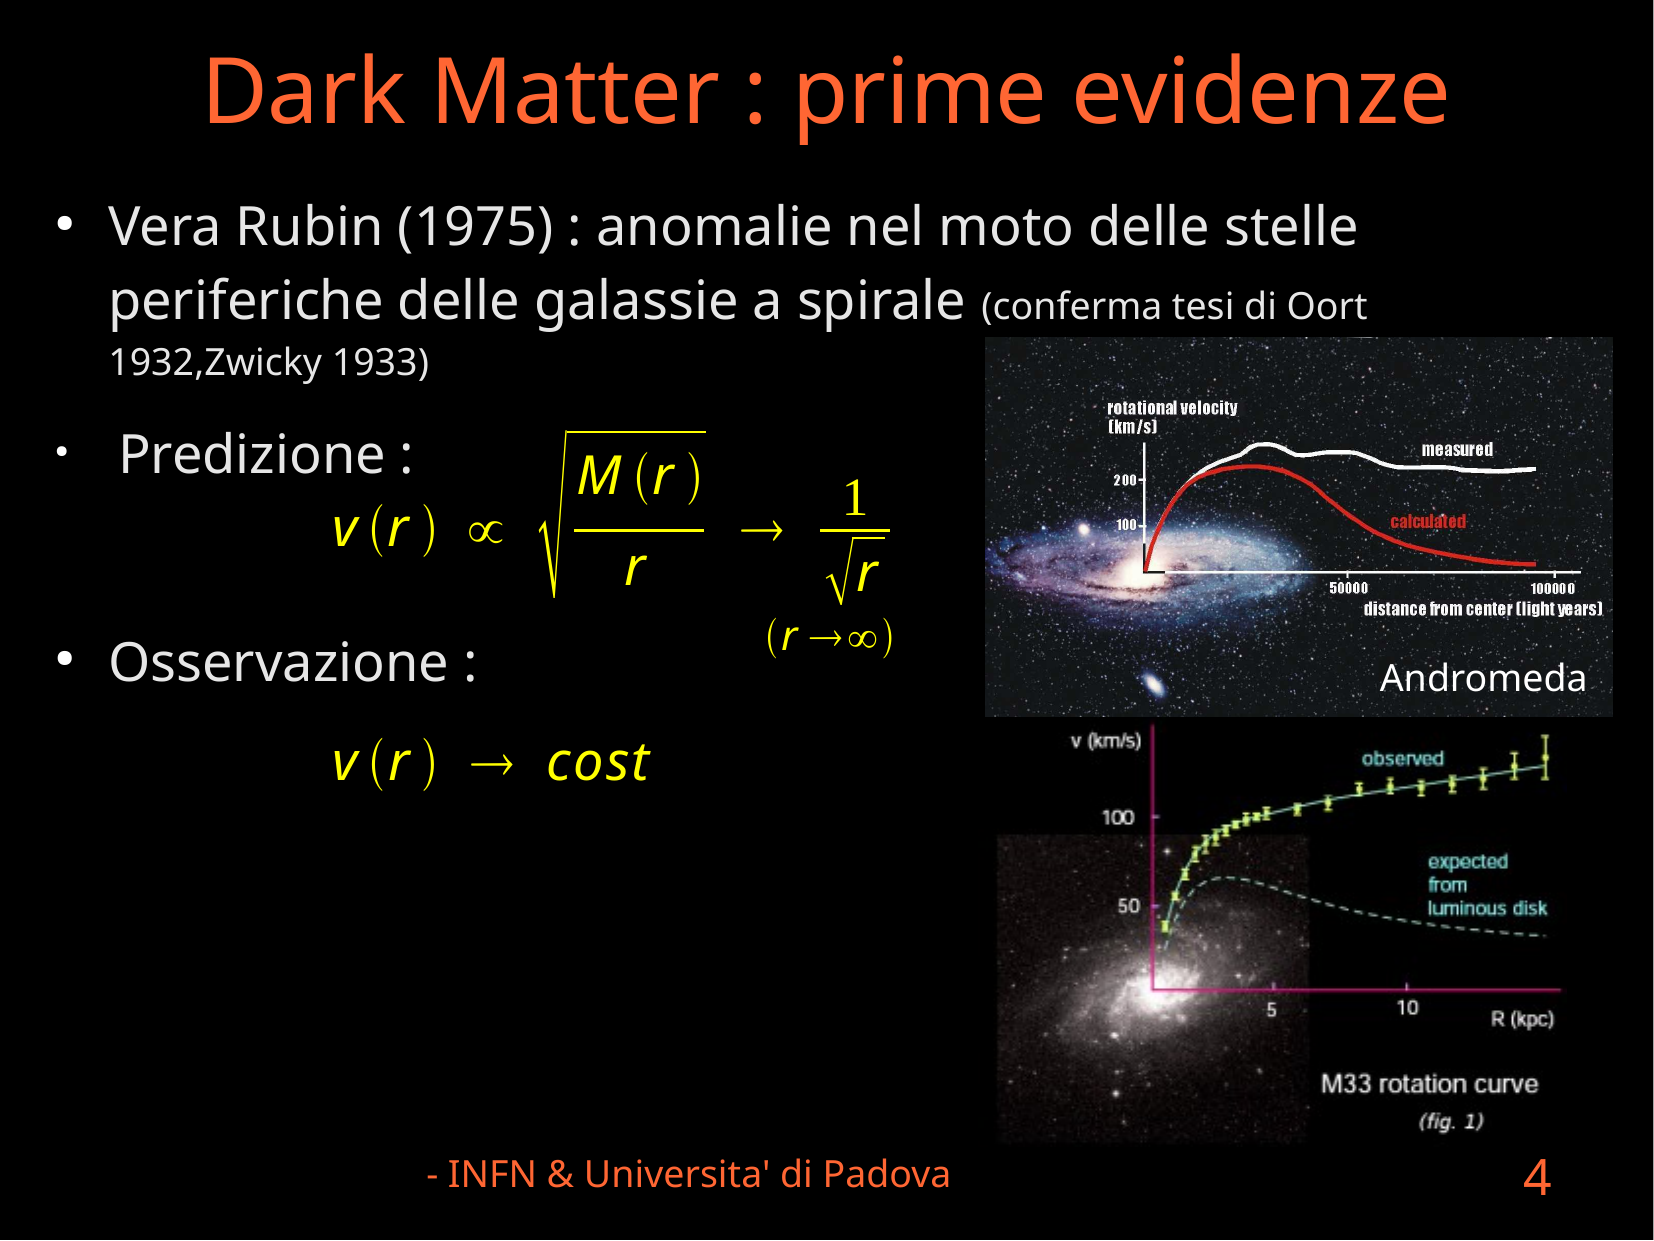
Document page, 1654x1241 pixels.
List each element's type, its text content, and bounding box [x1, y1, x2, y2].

picture [978, 809, 1567, 1147]
chart [325, 729, 658, 814]
text_box Andromeda [1365, 644, 1606, 704]
picture [985, 337, 1613, 717]
title Dark Matter : prime evidenze [82, 19, 1571, 157]
list Vera Rubin (1975) : anomalie nel moto delle stelle periferiche delle galassie a spirale (conferma tesi di Oort 1932,Zwicky 1933) Predizione : Osservazione : [37, 187, 1571, 809]
chart [325, 428, 901, 676]
